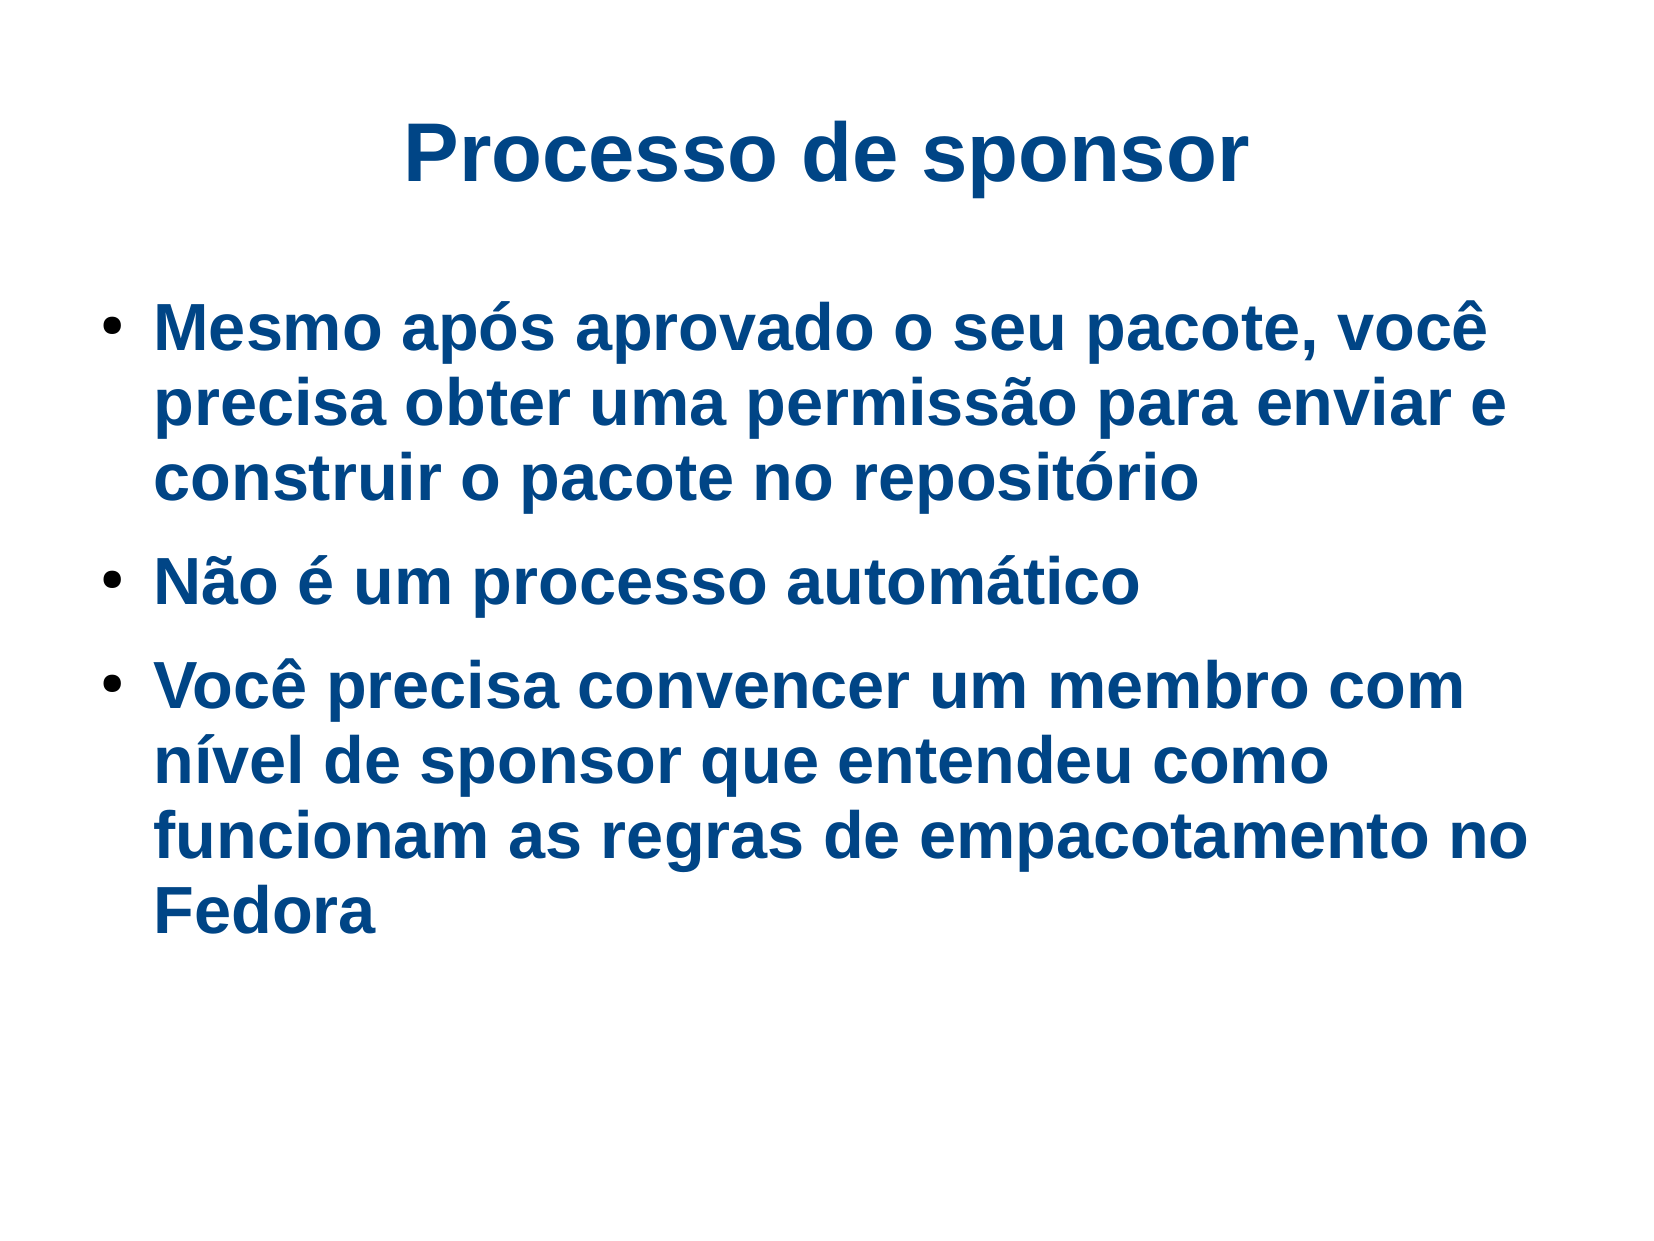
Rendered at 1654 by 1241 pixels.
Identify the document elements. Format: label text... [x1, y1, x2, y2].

title Processo de sponsor [82, 56, 1571, 250]
list Mesmo após aprovado o seu pacote, você precisa obter uma permissão para enviar e construir o pacote no repositório Não é um processo automático Você precisa convencer um membro com nível de sponsor que entendeu como funcionam as regras de empacotamento no Fedora [82, 290, 1571, 1094]
